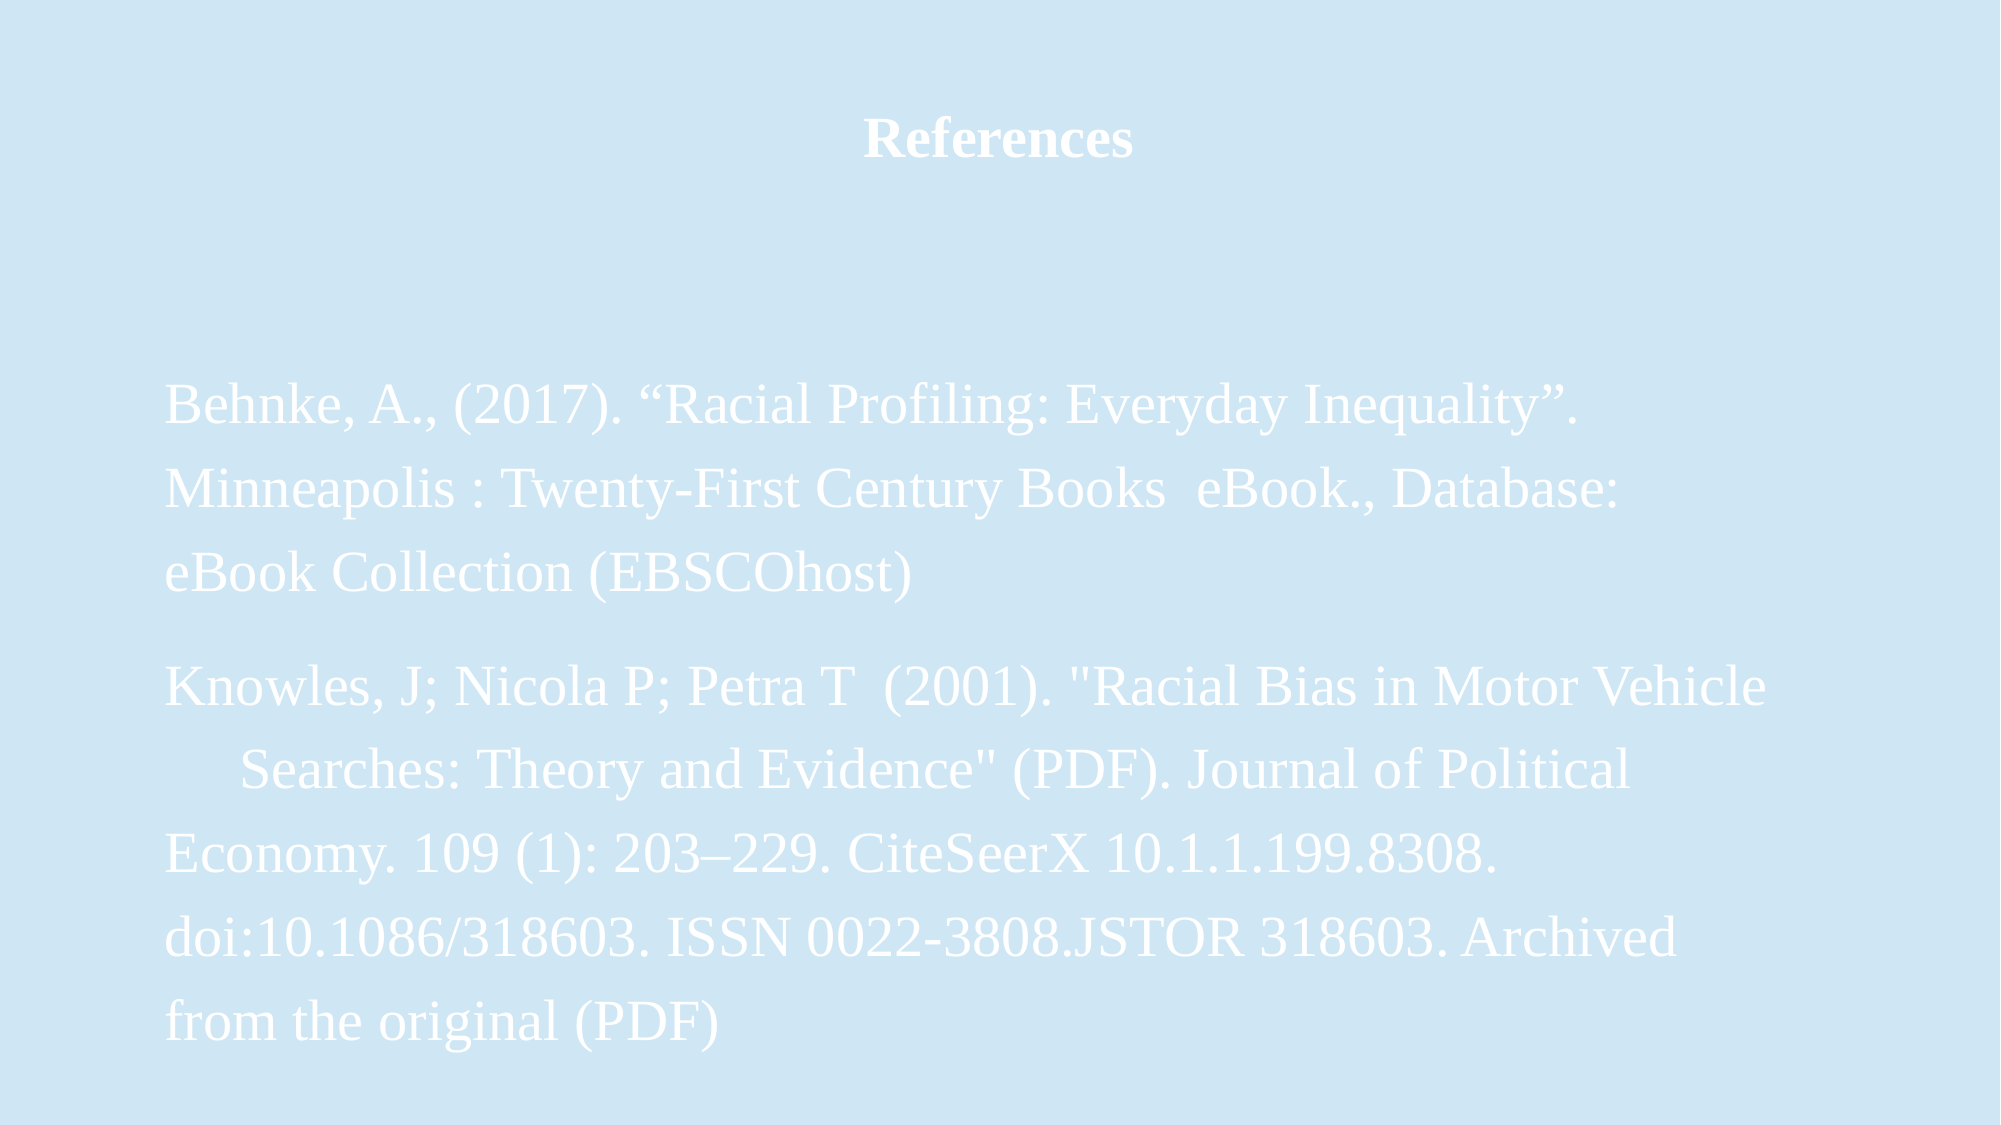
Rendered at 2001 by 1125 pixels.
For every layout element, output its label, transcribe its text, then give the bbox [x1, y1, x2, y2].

title References [149, 99, 1849, 318]
list Behnke, A., (2017). “Racial Profiling: Everyday Inequality”. Minneapolis : Twenty-First Century Books eBook., Database: eBook Collection (EBSCOhost) Knowles, J; Nicola P; Petra T (2001). "Racial Bias in Motor Vehicle Searches: Theory and Evidence" (PDF). Journal of Political Economy. 109 (1): 203–229. CiteSeerX 10.1.1.199.8308. doi:10.1086/318603. ISSN 0022-3808.JSTOR 318603. Archived from the original (PDF) [149, 343, 1849, 1125]
